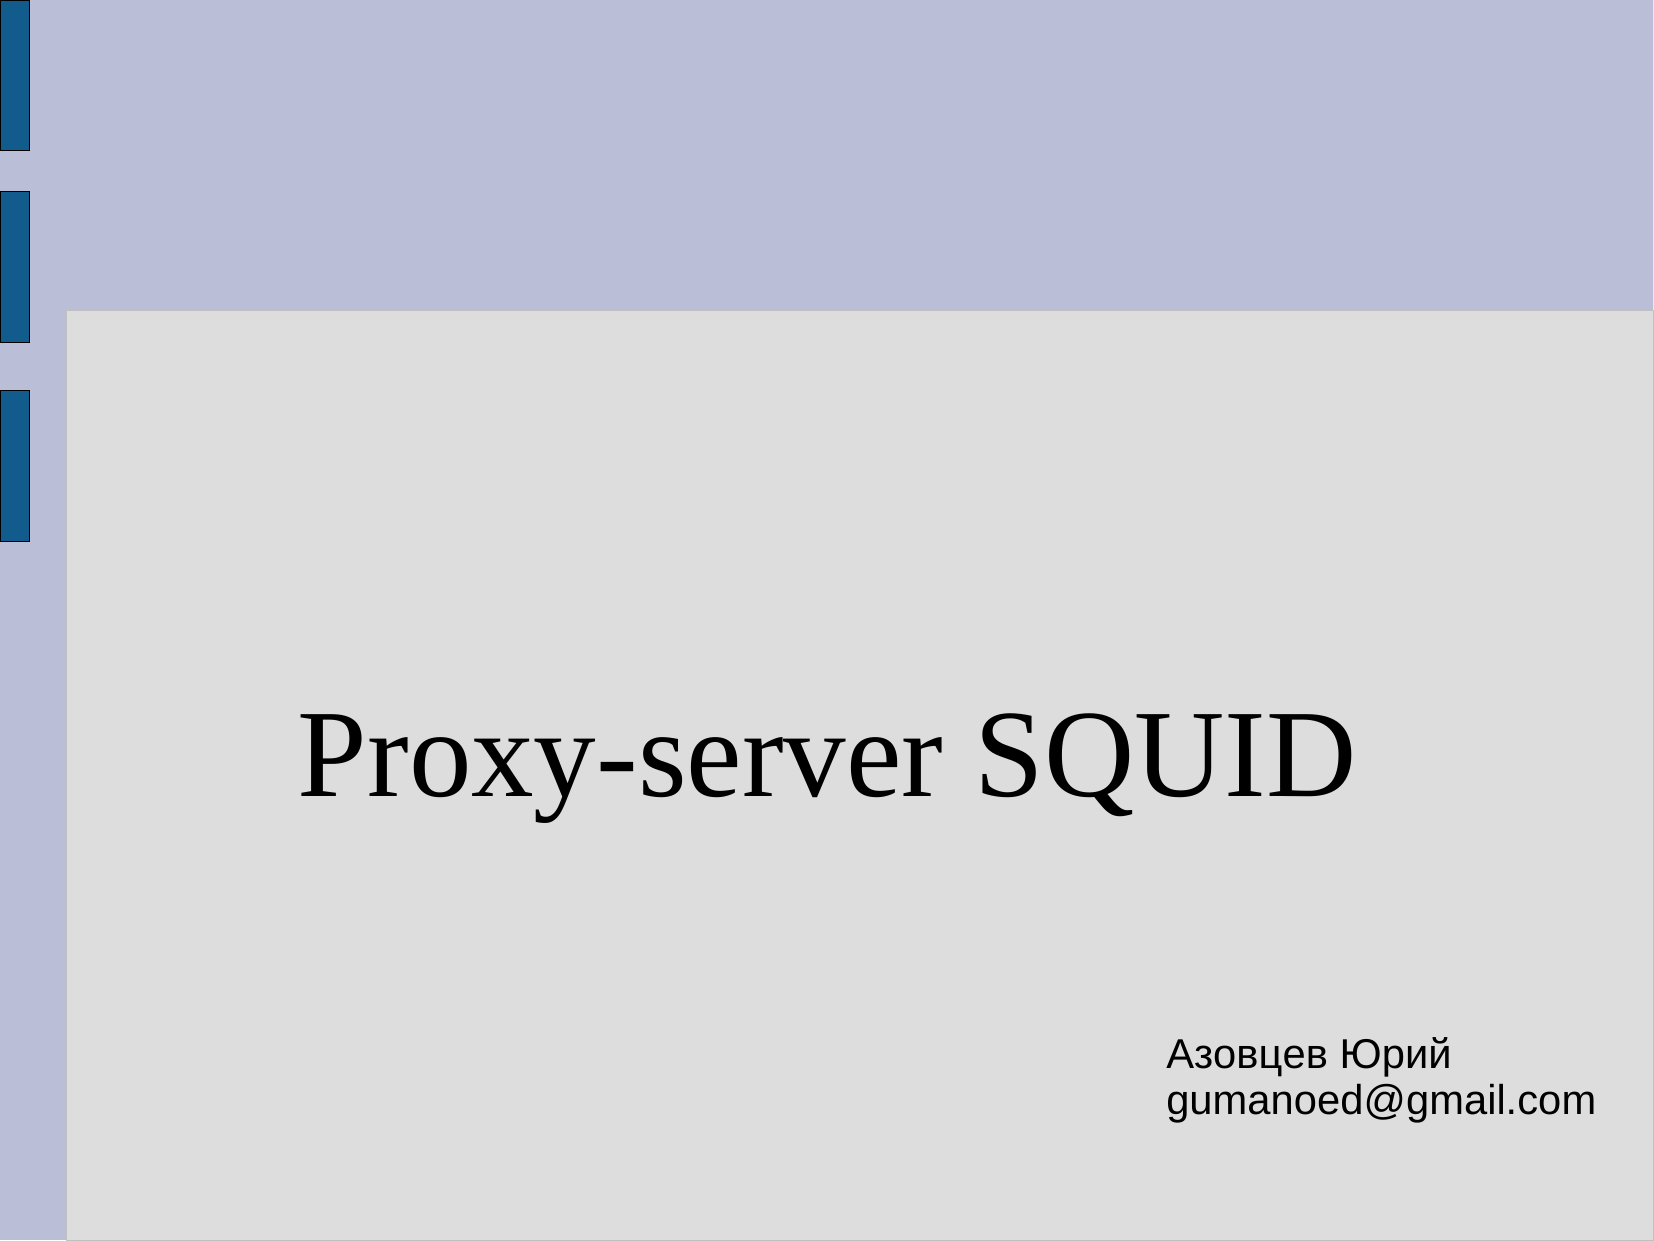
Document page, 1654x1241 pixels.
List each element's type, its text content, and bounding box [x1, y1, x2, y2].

subtitle Proxy-server SQUID [121, 344, 1534, 1164]
text_box Азовцев Юрий gumanoed@gmail.com [1151, 1023, 1625, 1132]
